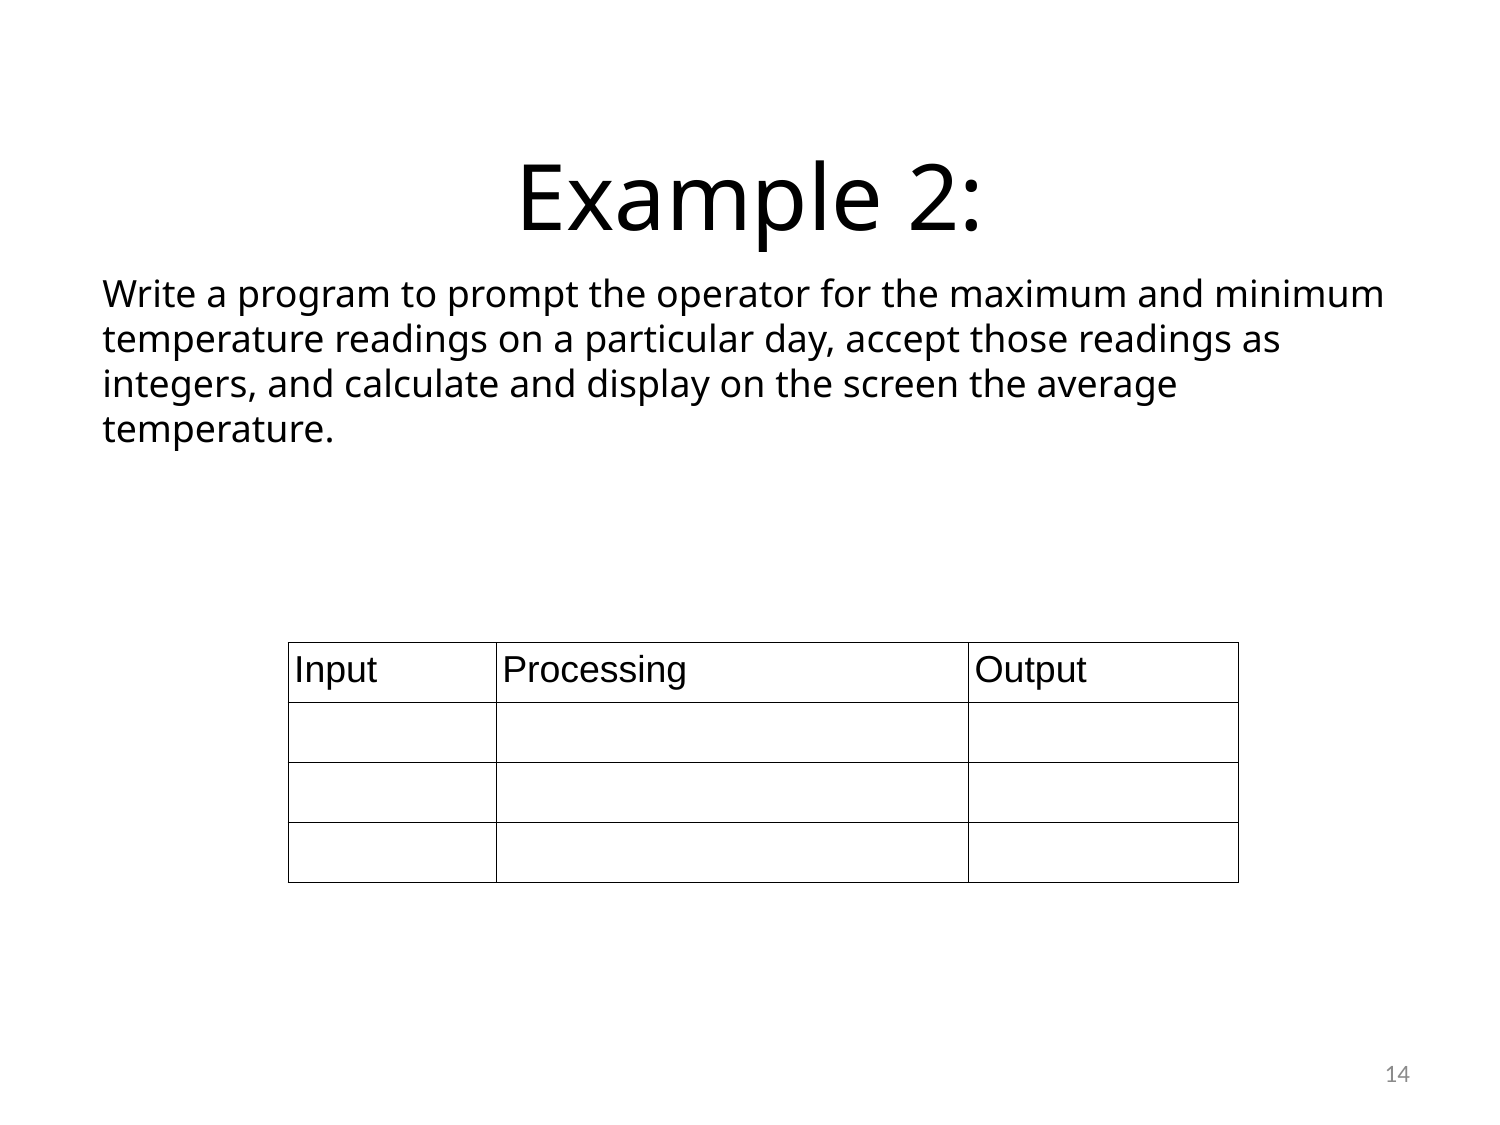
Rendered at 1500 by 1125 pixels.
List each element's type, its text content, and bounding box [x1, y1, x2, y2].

table_cell [497, 703, 968, 762]
table_cell [289, 823, 496, 882]
title Example 2: [112, 99, 1388, 262]
table_cell [969, 703, 1238, 762]
table_cell [969, 763, 1238, 822]
table_header Output [969, 643, 1238, 702]
text_box Write a program to prompt the operator for the maximum and minimum temperature readings on a particular day, accept those readings as integers, and calculate and display on the screen the average temperature. [87, 262, 1413, 503]
table_cell [969, 823, 1238, 882]
table_cell [289, 703, 496, 762]
table_header Processing [497, 643, 968, 702]
table_cell [289, 763, 496, 822]
table_header Input [289, 643, 496, 702]
table_cell [497, 763, 968, 822]
table_cell [497, 823, 968, 882]
slide_number <number> [1074, 1042, 1425, 1103]
